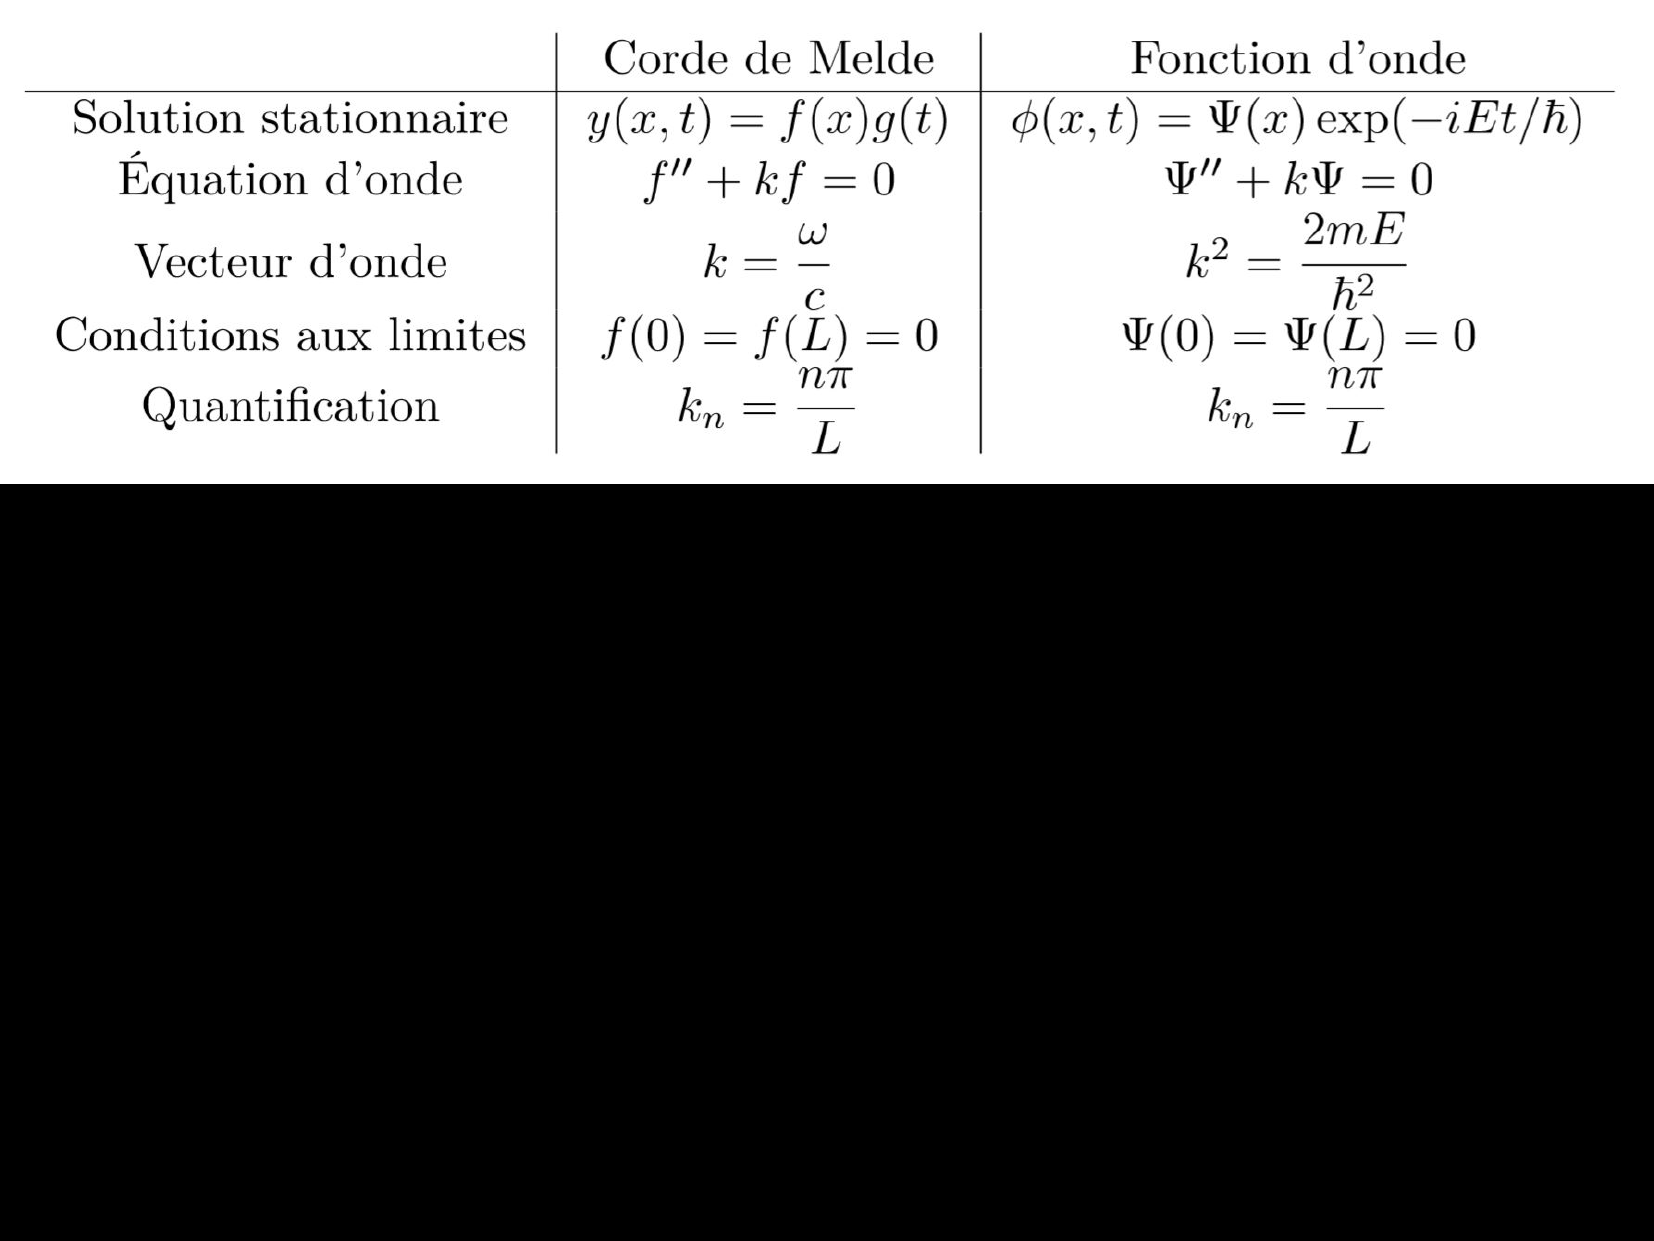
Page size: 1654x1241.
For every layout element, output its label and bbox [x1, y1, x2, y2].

text_box [0, 484, 1654, 1241]
picture [0, 3, 1654, 484]
